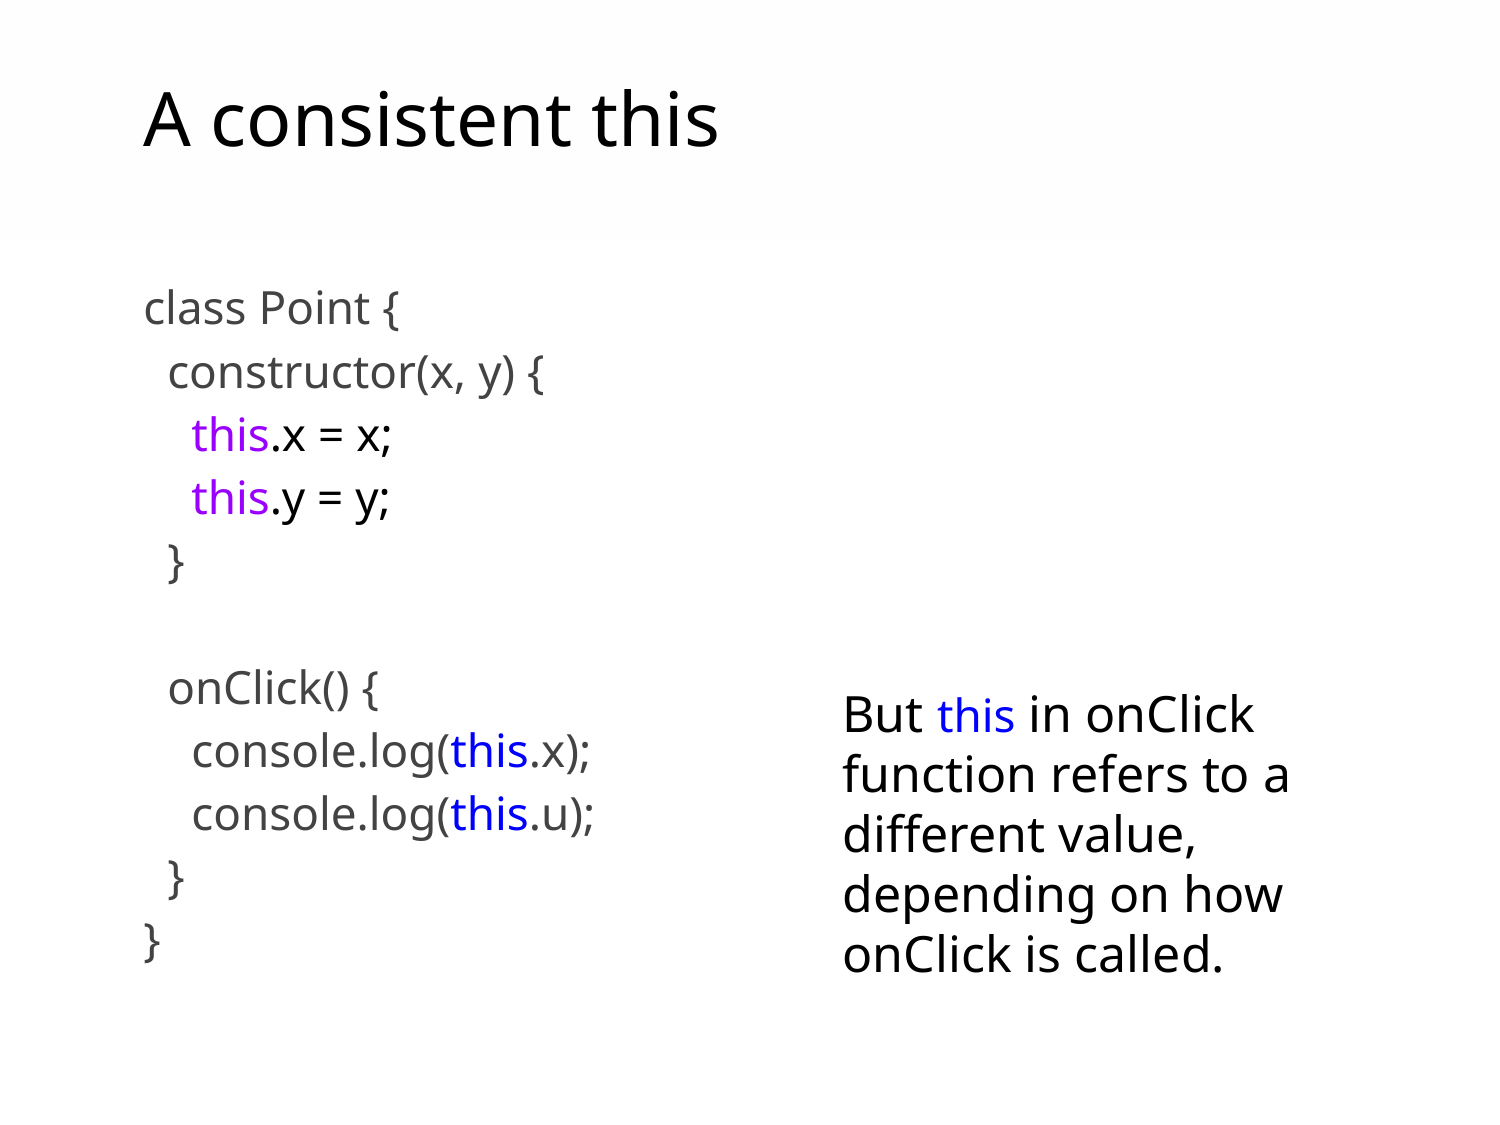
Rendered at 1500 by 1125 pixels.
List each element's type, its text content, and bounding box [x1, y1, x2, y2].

text_box But this in onClick function refers to a different value, depending on how onClick is called. [827, 667, 1369, 912]
title A consistent this [128, 56, 1372, 183]
list class Point { constructor(x, y) { this.x = x; this.y = y; } onClick() { console.log(this.x); console.log(this.u); } } [128, 255, 828, 1004]
